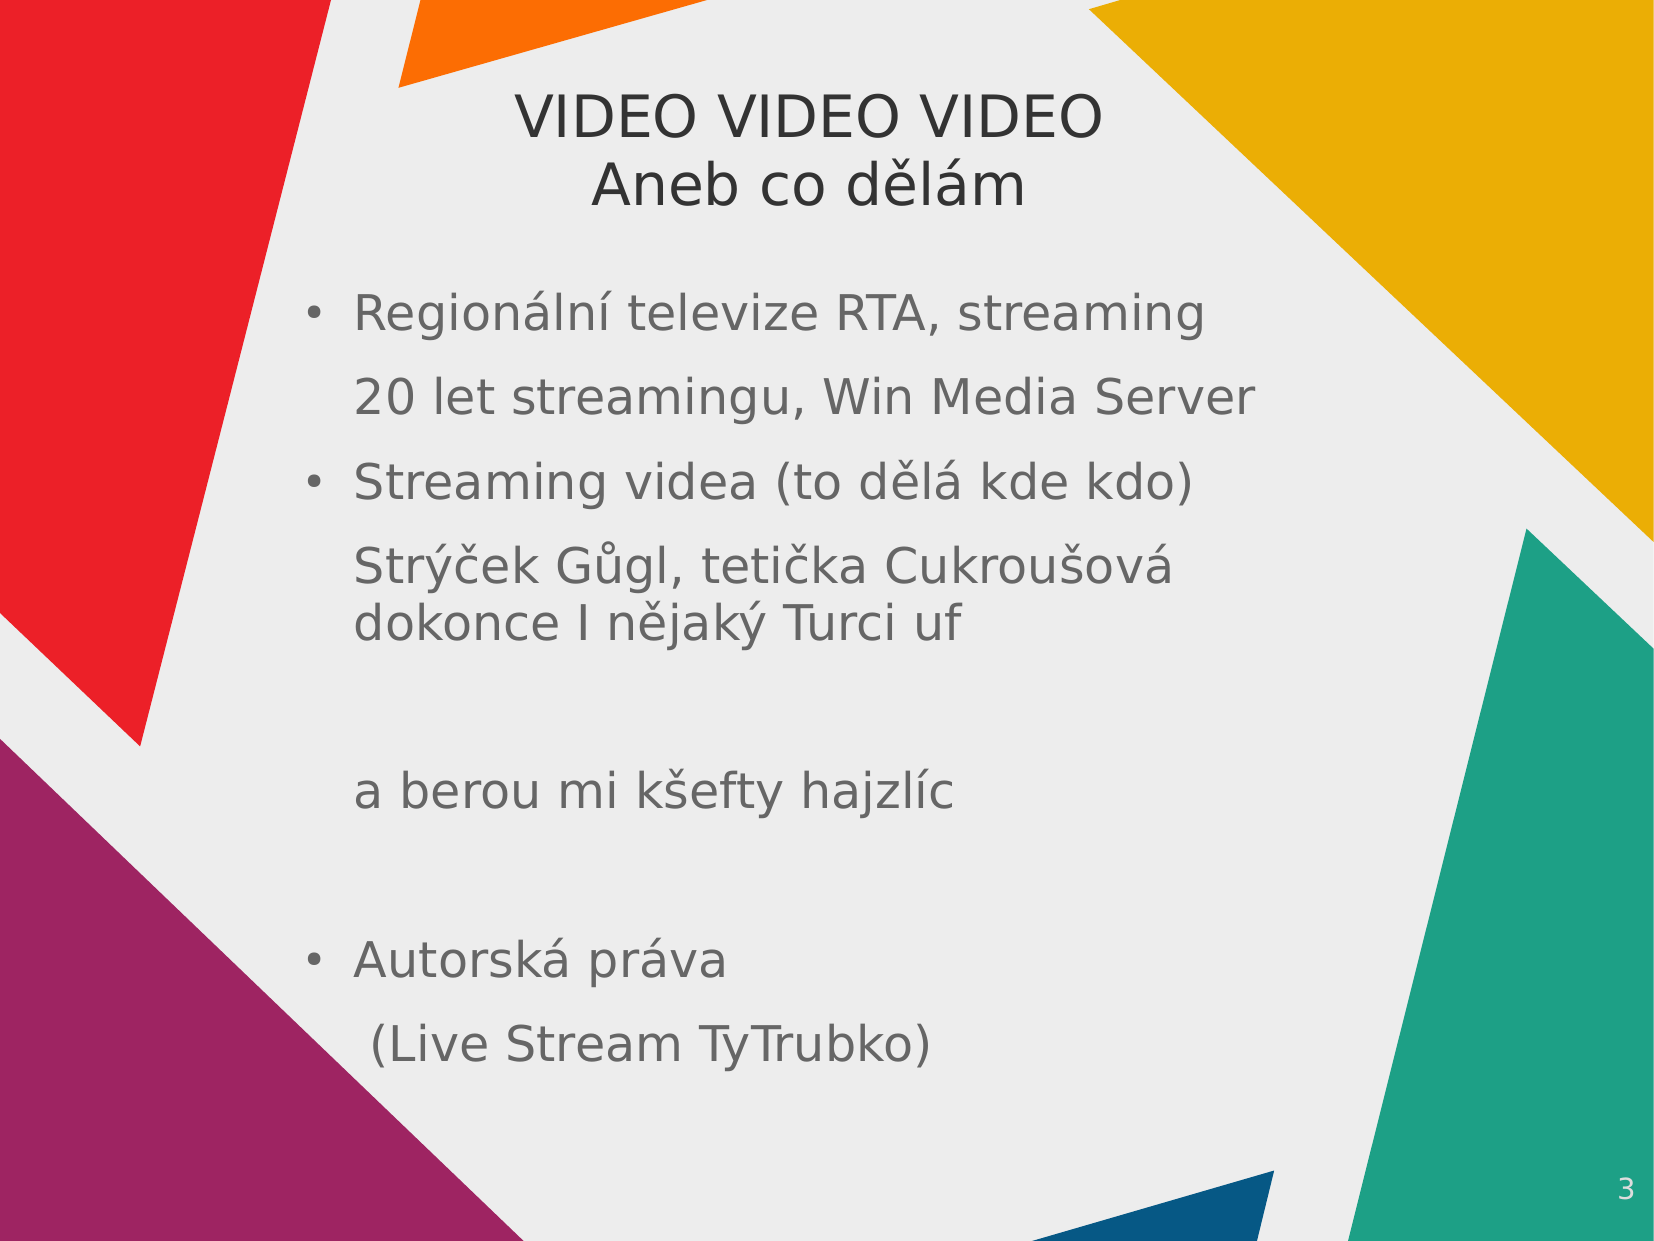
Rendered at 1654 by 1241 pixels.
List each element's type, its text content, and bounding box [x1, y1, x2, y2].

title VIDEO VIDEO VIDEO Aneb co dělám [268, 47, 1351, 256]
list Regionální televize RTA, streaming 20 let streamingu, Win Media Server Streaming videa (to dělá kde kdo) Strýček Gůgl, tetička Cukroušová dokonce I nějaký Turci uf a berou mi kšefty hajzlíc Autorská práva (Live Stream TyTrubko) [289, 285, 1372, 1084]
